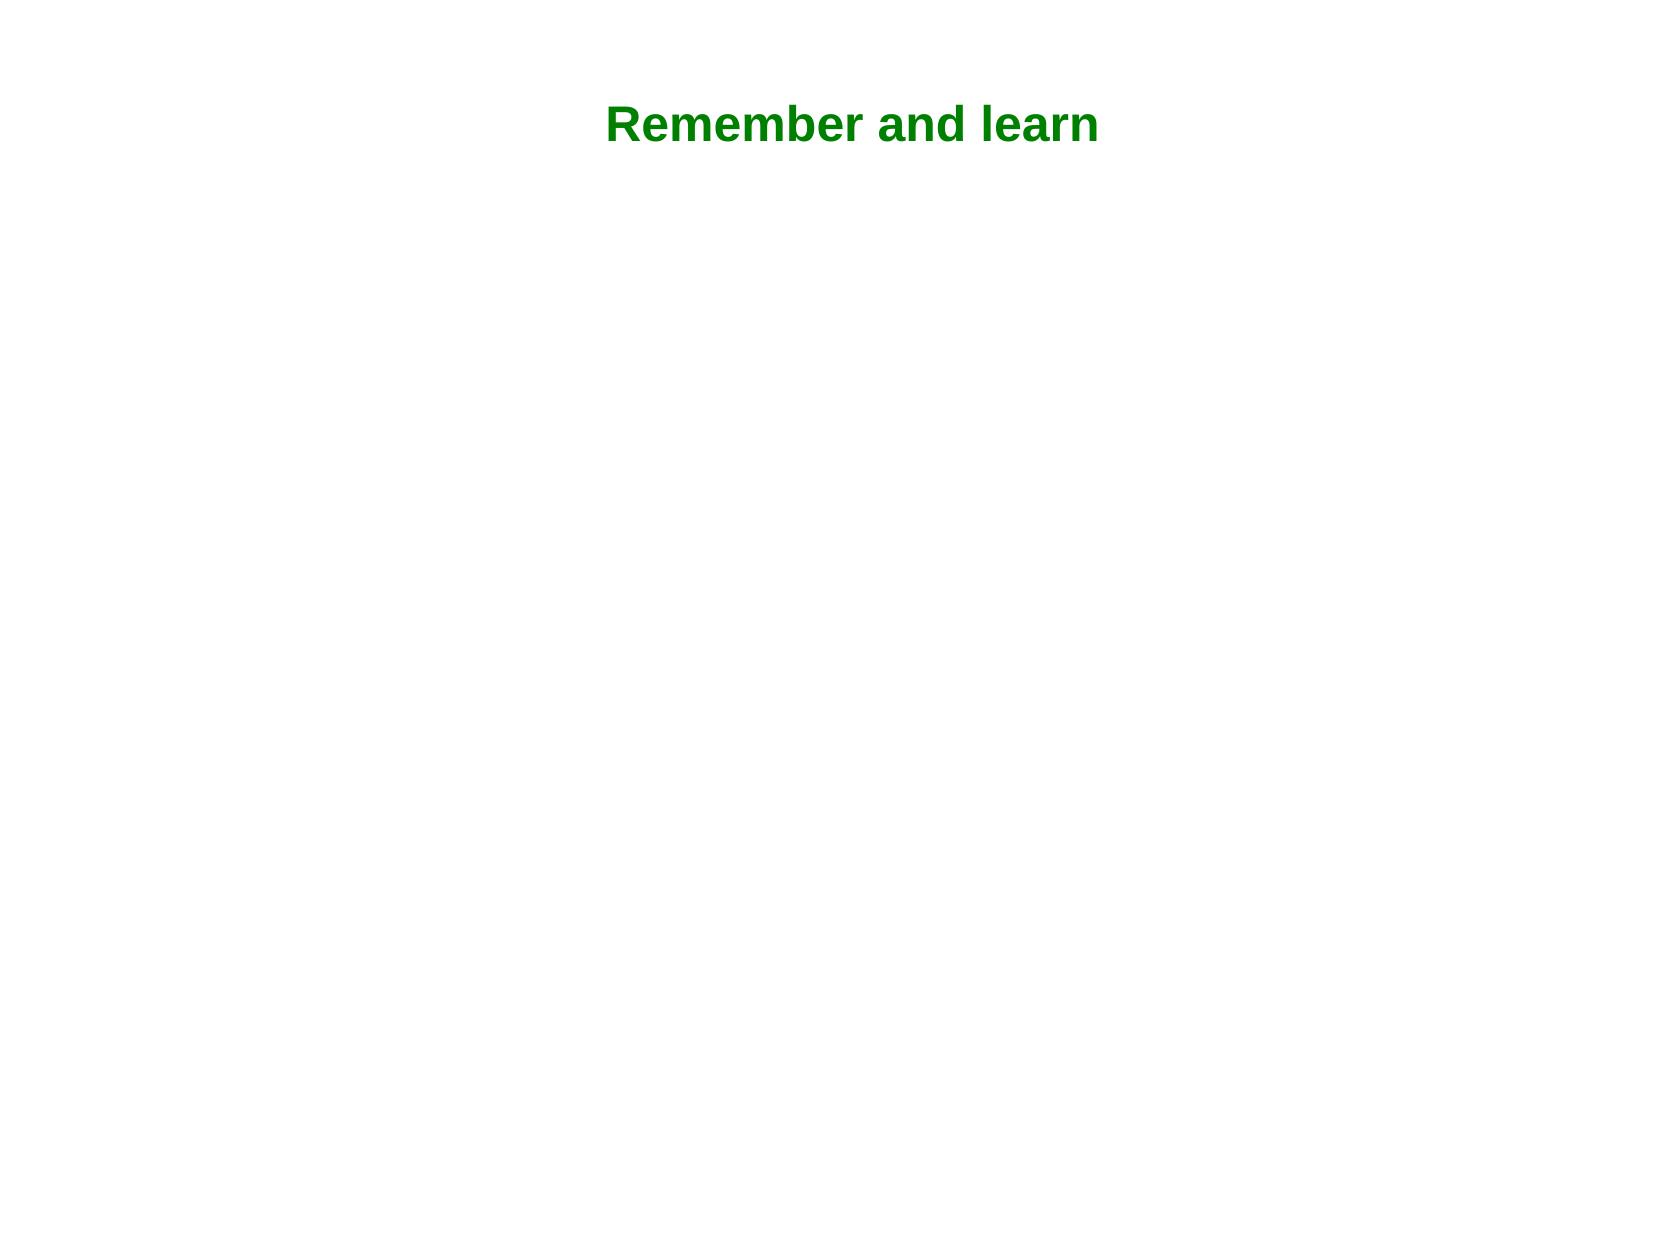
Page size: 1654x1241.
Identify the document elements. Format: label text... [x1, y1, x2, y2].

text_box Remember and learn [590, 88, 1115, 161]
